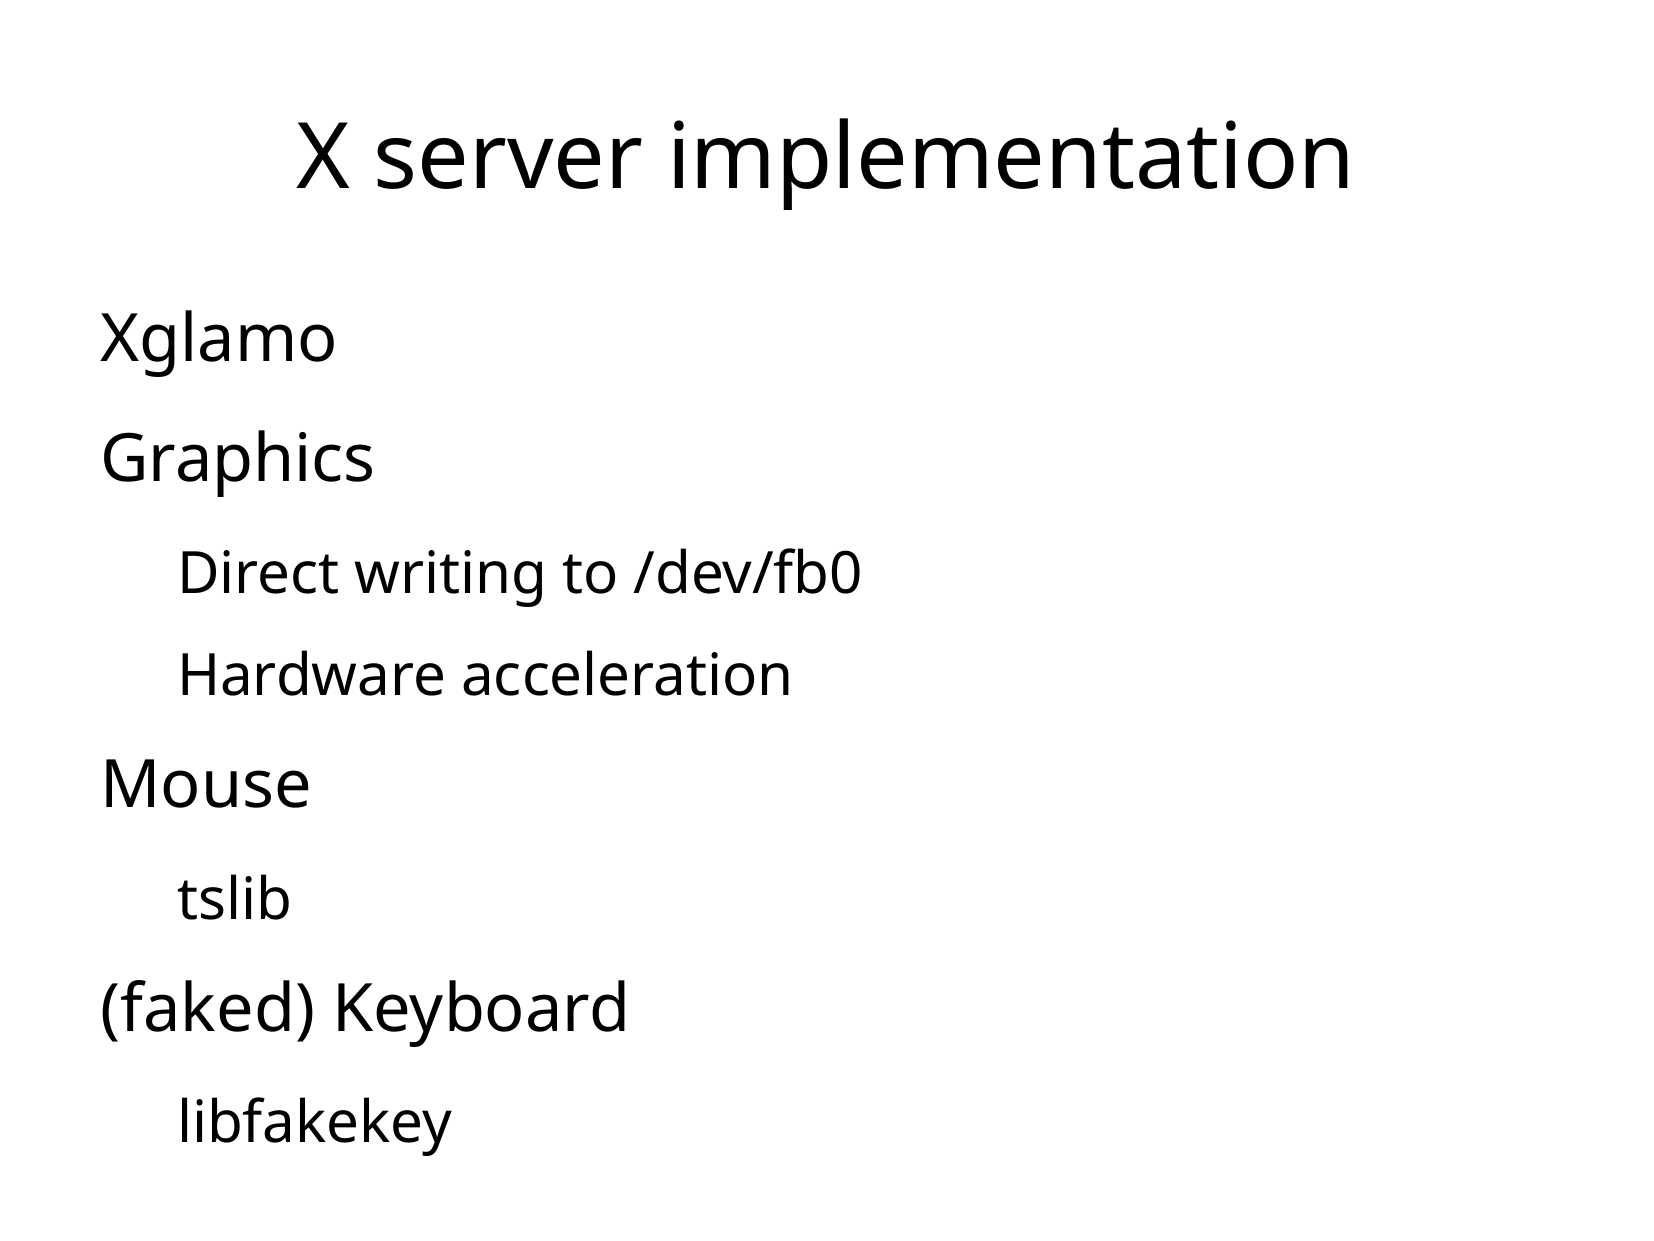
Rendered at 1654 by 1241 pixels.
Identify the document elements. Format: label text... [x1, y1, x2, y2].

list Xglamo Graphics Direct writing to /dev/fb0 Hardware acceleration Mouse tslib (faked) Keyboard libfakekey [82, 290, 1571, 1094]
title X server implementation [82, 56, 1571, 250]
